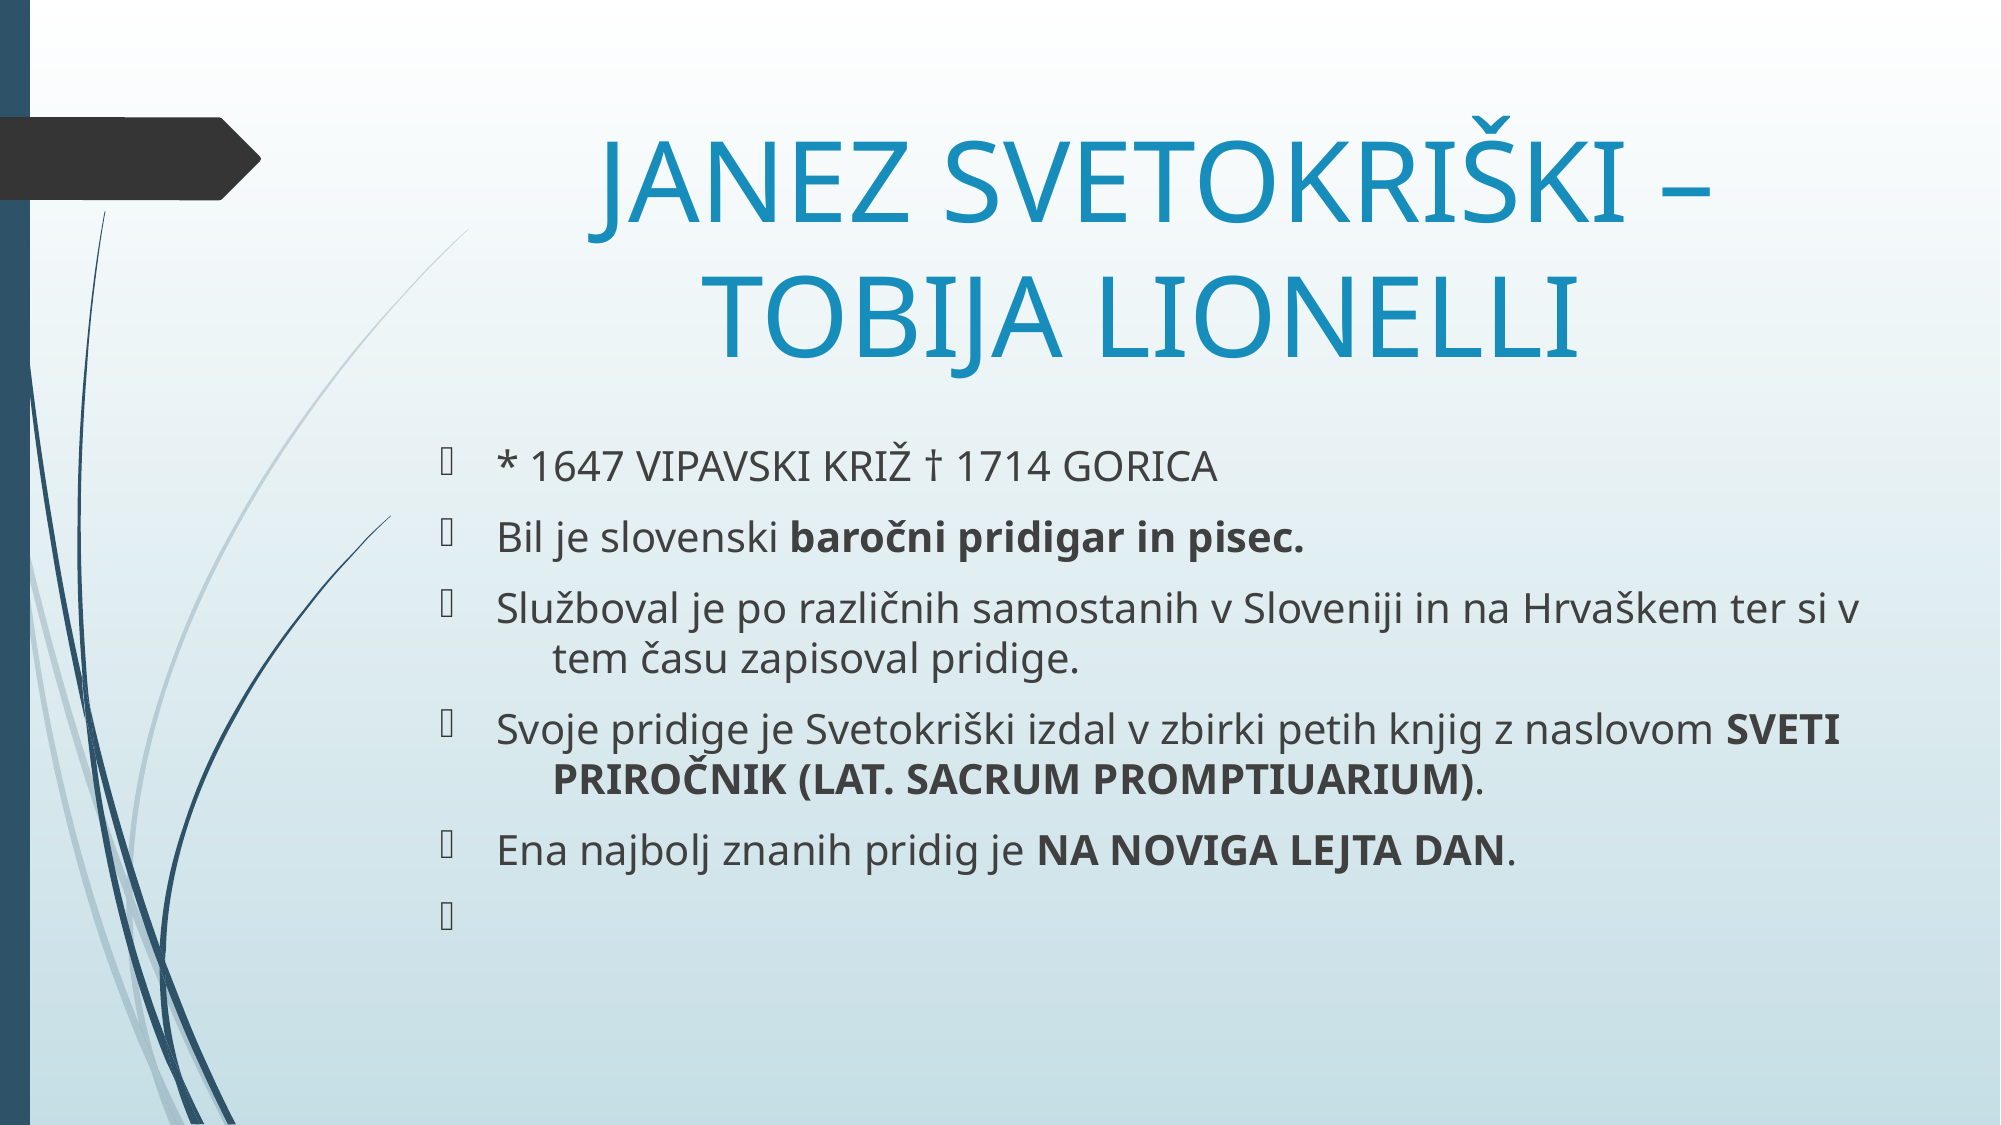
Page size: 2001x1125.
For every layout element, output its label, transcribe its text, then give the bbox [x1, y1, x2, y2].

title JANEZ SVETOKRIŠKI – TOBIJA LIONELLI [425, 102, 1888, 313]
list * 1647 VIPAVSKI KRIŽ † 1714 GORICA Bil je slovenski baročni pridigar in pisec. Služboval je po različnih samostanih v Sloveniji in na Hrvaškem ter si v tem času zapisoval pridige. Svoje pridige je Svetokriški izdal v zbirki petih knjig z naslovom SVETI PRIROČNIK (LAT. SACRUM PROMPTIUARIUM). Ena najbolj znanih pridig je NA NOVIGA LEJTA DAN. [424, 432, 1888, 970]
